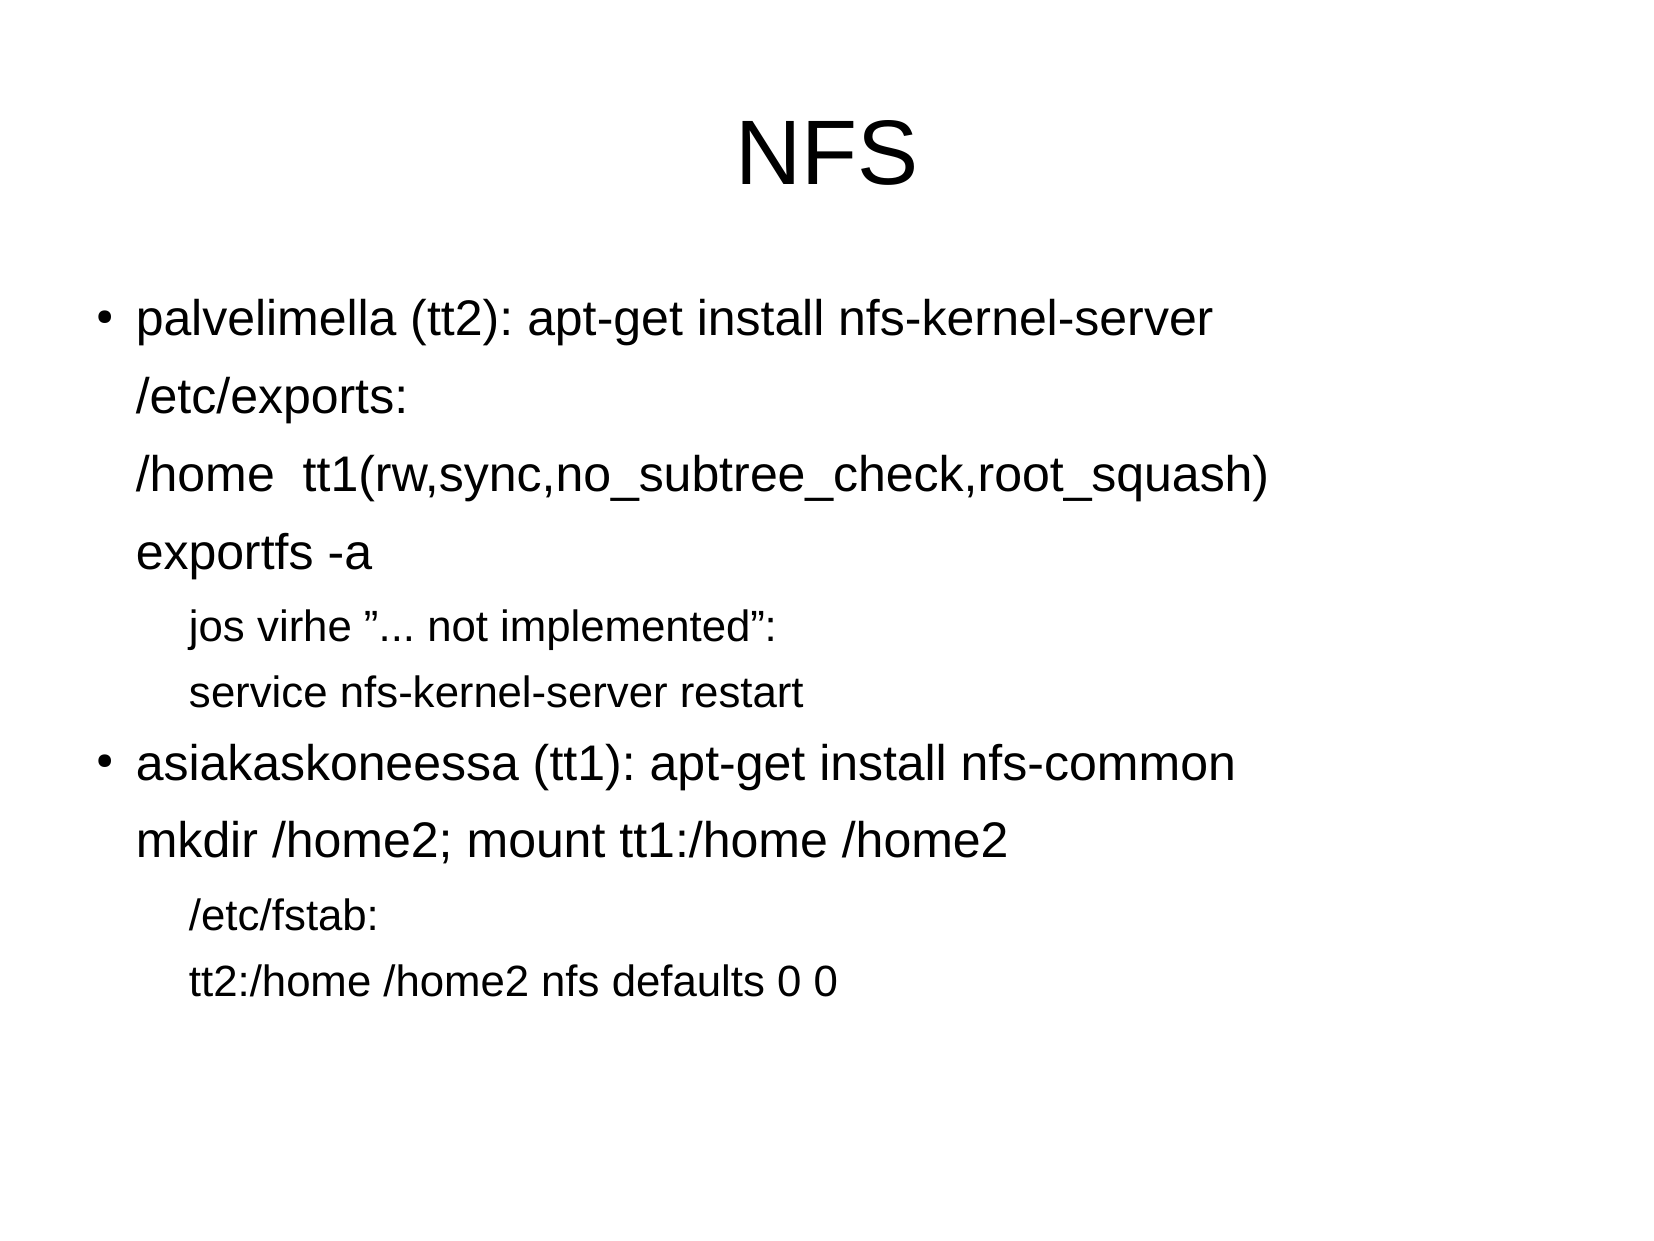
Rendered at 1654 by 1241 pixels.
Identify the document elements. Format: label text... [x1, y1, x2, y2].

title NFS [82, 49, 1571, 257]
list palvelimella (tt2): apt-get install nfs-kernel-server /etc/exports: /home tt1(rw,sync,no_subtree_check,root_squash) exportfs -a jos virhe ”... not implemented”: service nfs-kernel-server restart asiakaskoneessa (tt1): apt-get install nfs-common mkdir /home2; mount tt1:/home /home2 /etc/fstab: tt2:/home /home2 nfs defaults 0 0 [82, 290, 1571, 1010]
